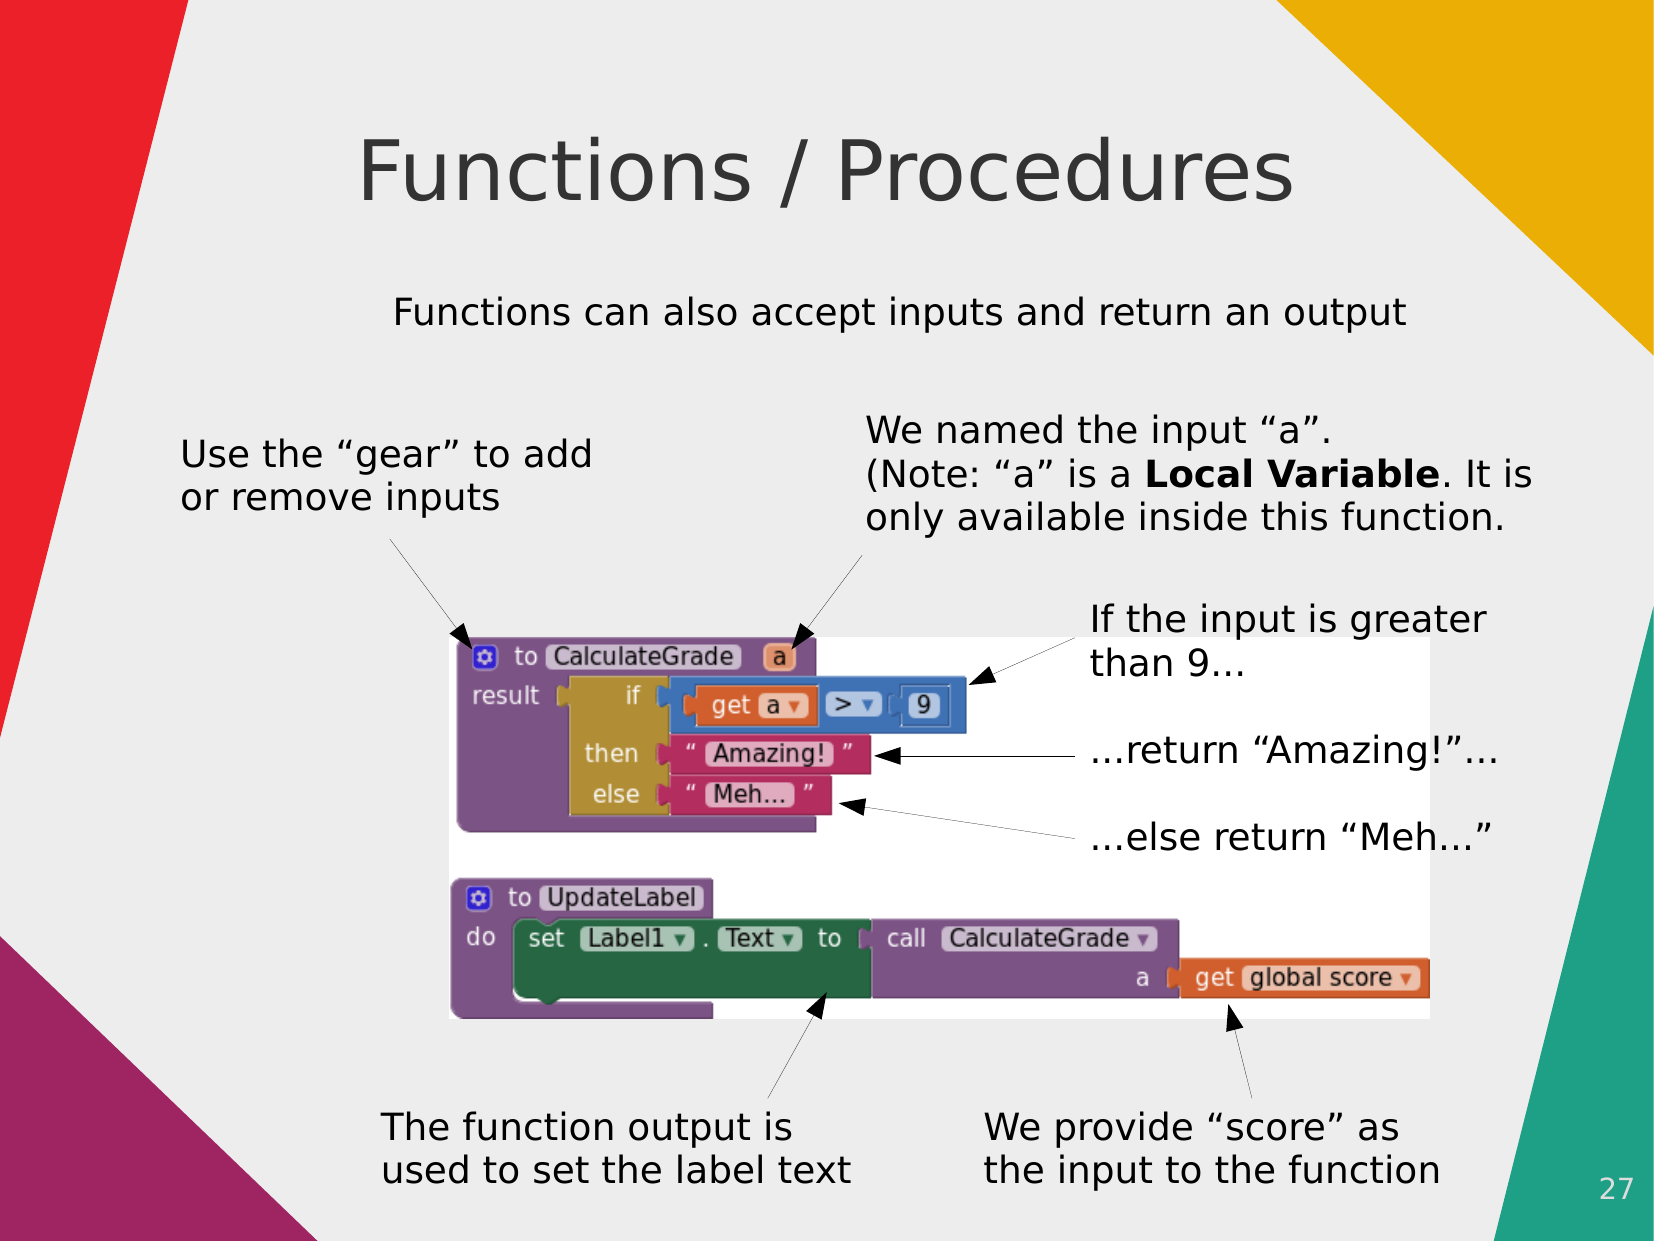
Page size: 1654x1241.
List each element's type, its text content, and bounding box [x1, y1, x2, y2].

picture [449, 637, 1430, 1019]
text_box The function output is used to set the label text [366, 1098, 898, 1241]
title Functions / Procedures [114, 73, 1539, 271]
text_box We named the input “a”. (Note: “a” is a Local Variable. It is only available inside this function. [850, 401, 1630, 591]
text_box Use the “gear” to add or remove inputs [165, 425, 615, 528]
text_box If the input is greater than 9... ...return “Amazing!”... ...else return “Meh...” [1074, 590, 1583, 910]
text_box Functions can also accept inputs and return an output [377, 283, 1465, 386]
text_box We provide “score” as the input to the function [968, 1098, 1489, 1201]
